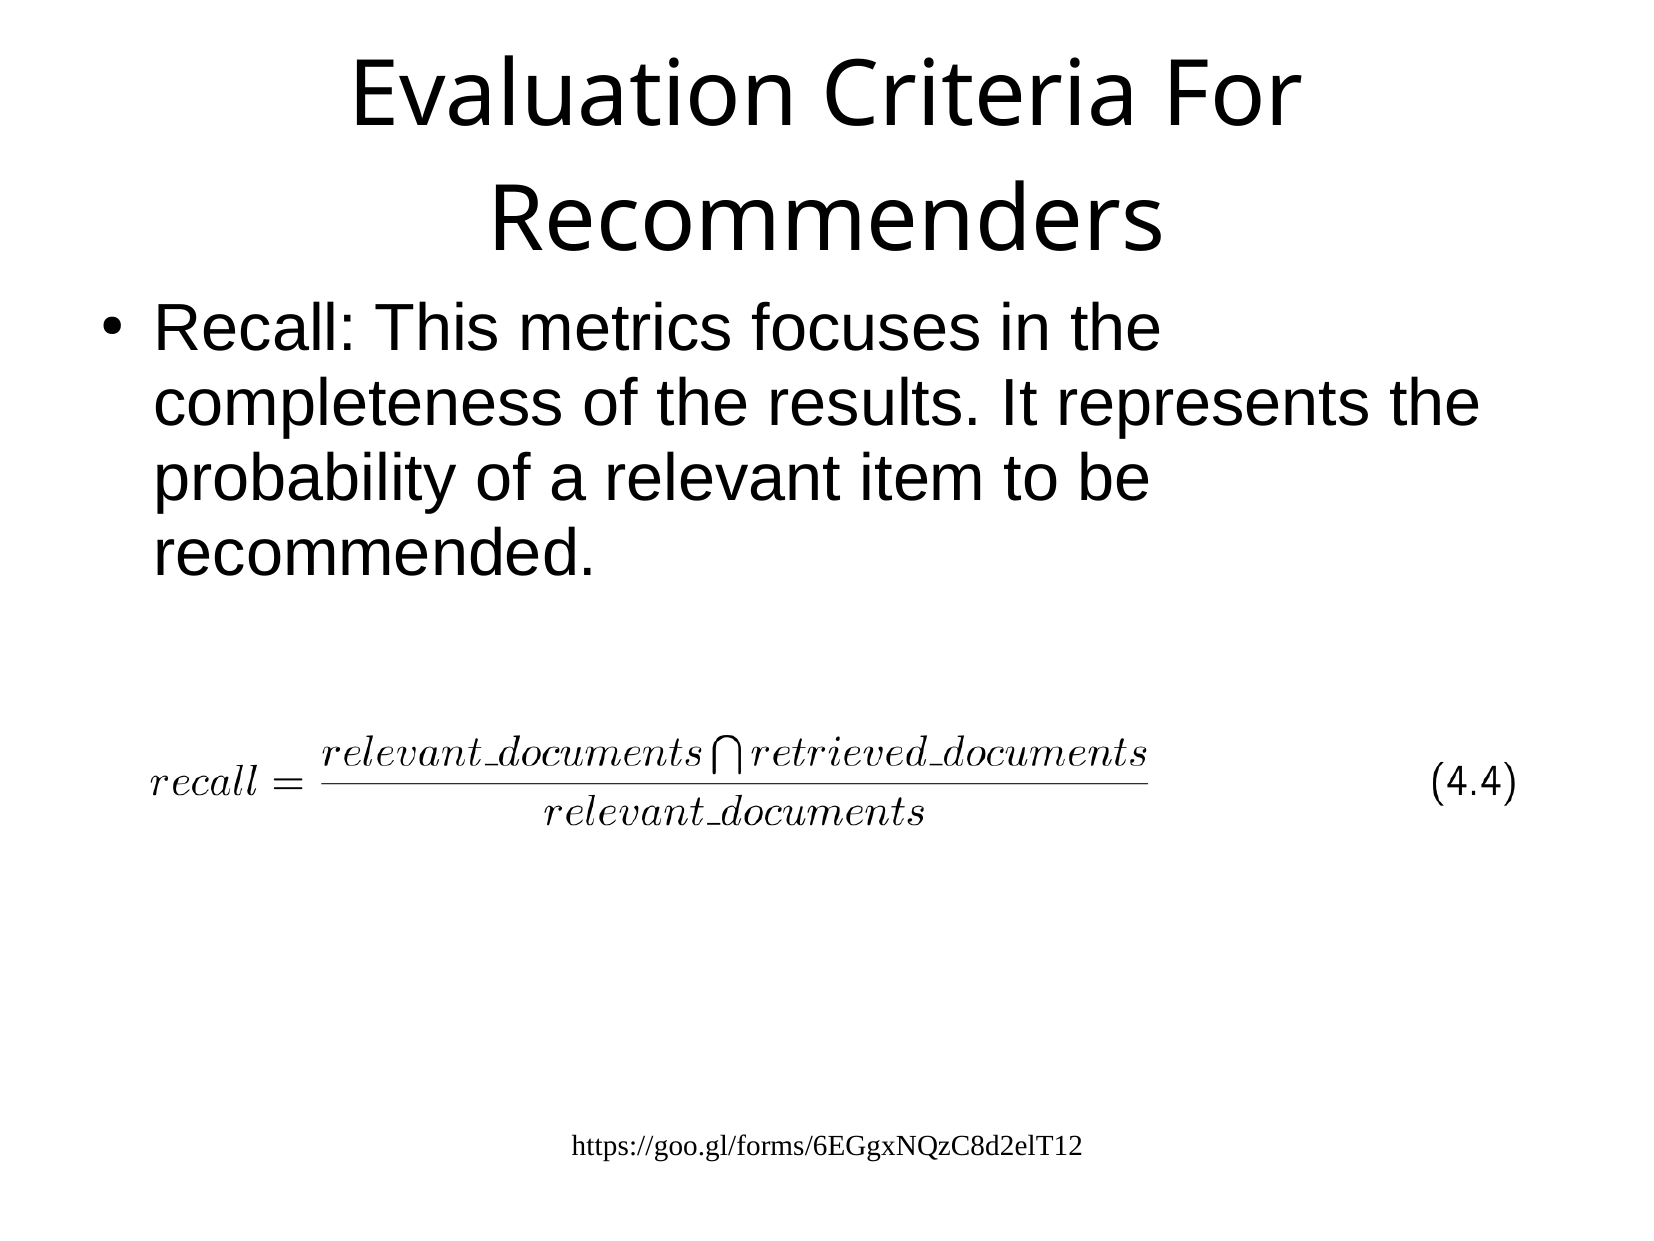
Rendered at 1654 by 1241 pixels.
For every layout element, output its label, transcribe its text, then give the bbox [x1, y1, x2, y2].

title Evaluation Criteria For Recommenders [82, 49, 1571, 257]
list Recall: This metrics focuses in the completeness of the results. It represents the probability of a relevant item to be recommended. [82, 290, 1571, 1010]
picture [95, 694, 1534, 843]
